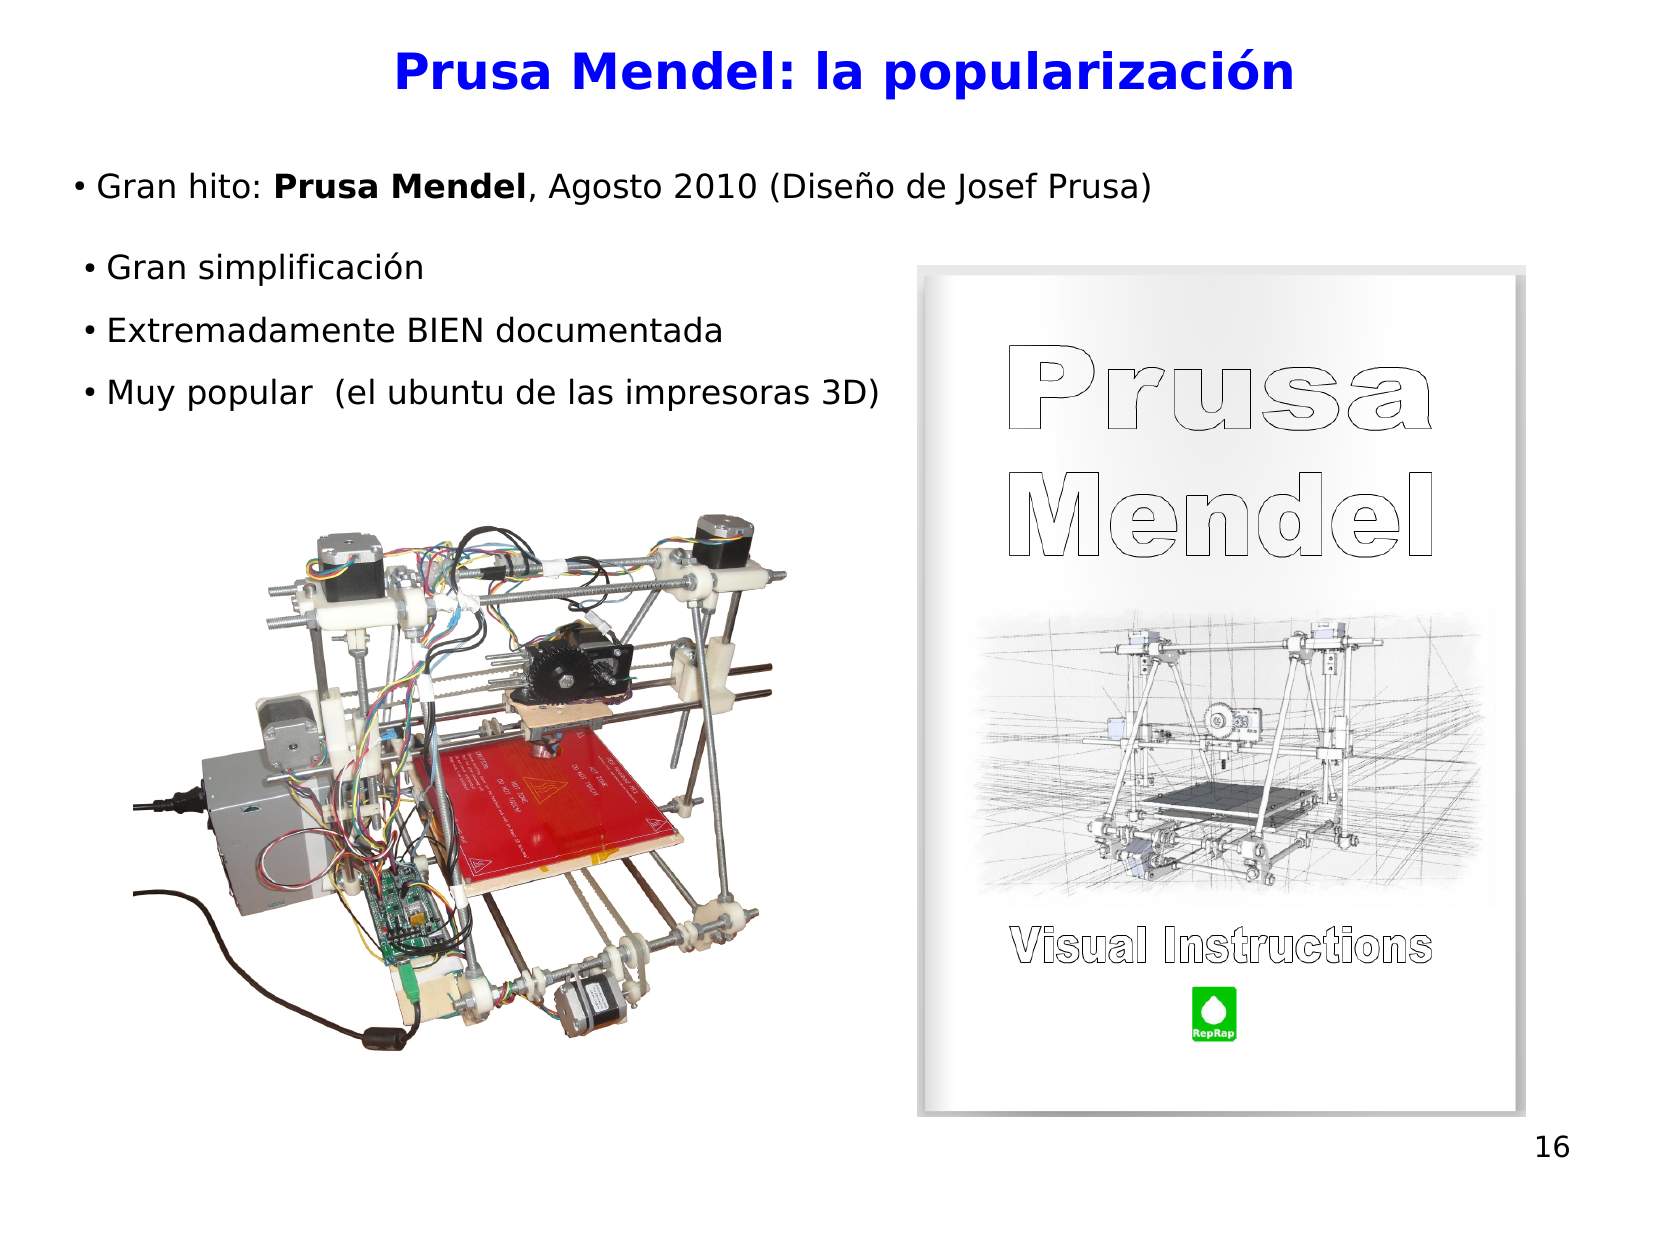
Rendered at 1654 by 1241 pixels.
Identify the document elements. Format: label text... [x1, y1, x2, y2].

picture [917, 265, 1526, 1117]
text_box Gran hito: Prusa Mendel, Agosto 2010 (Diseño de Josef Prusa) [59, 159, 1255, 219]
text_box Prusa Mendel: la popularización [378, 36, 1312, 110]
picture [133, 471, 813, 1080]
text_box Gran simplificación Extremadamente BIEN documentada Muy popular (el ubuntu de las impresoras 3D) [69, 241, 1094, 420]
